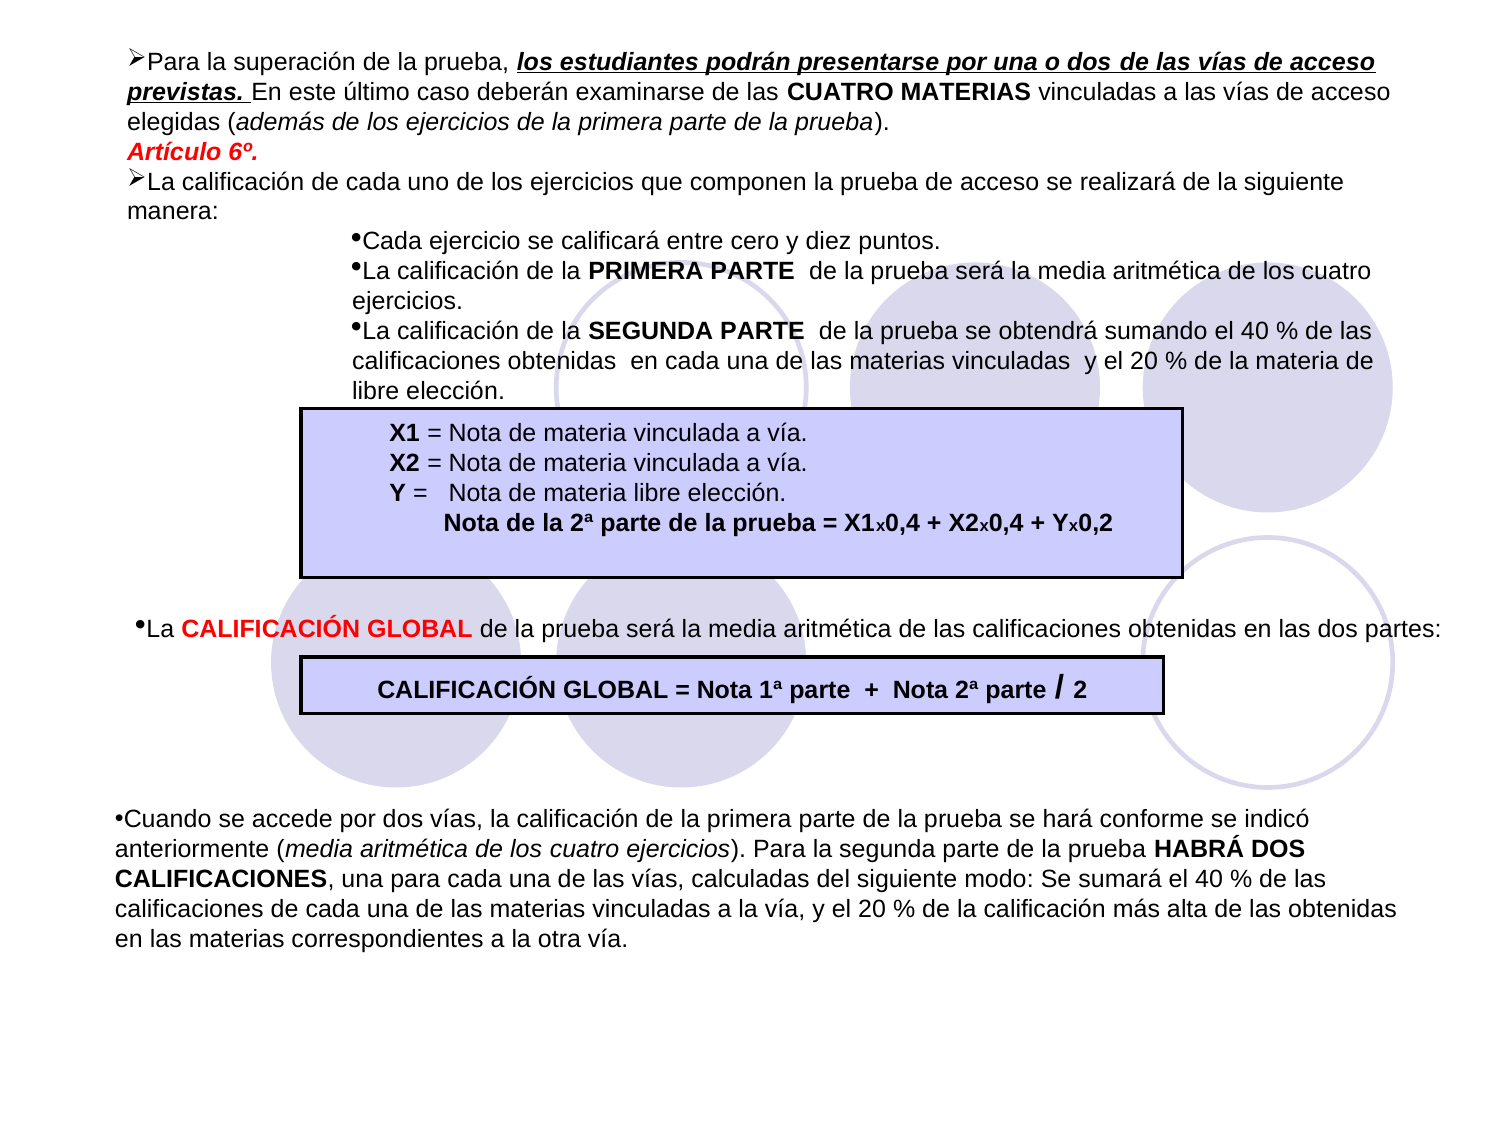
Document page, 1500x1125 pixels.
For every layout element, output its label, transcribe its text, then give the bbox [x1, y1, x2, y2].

text_box Para la superación de la prueba, los estudiantes podrán presentarse por una o dos de las vías de acceso previstas. En este último caso deberán examinarse de las CUATRO MATERIAS vinculadas a las vías de acceso elegidas (además de los ejercicios de la primera parte de la prueba). Artículo 6º. La calificación de cada uno de los ejercicios que componen la prueba de acceso se realizará de la siguiente manera: Cada ejercicio se calificará entre cero y diez puntos. La calificación de la PRIMERA PARTE de la prueba será la media aritmética de los cuatro ejercicios. La calificación de la SEGUNDA PARTE de la prueba se obtendrá sumando el 40 % de las calificaciones obtenidas en cada una de las materias vinculadas y el 20 % de la materia de libre elección. [112, 37, 1412, 443]
text_box Cuando se accede por dos vías, la calificación de la primera parte de la prueba se hará conforme se indicó anteriormente (media aritmética de los cuatro ejercicios). Para la segunda parte de la prueba HABRÁ DOS CALIFICACIONES, una para cada una de las vías, calculadas del siguiente modo: Se sumará el 40 % de las calificaciones de cada una de las materias vinculadas a la vía, y el 20 % de la calificación más alta de las obtenidas en las materias correspondientes a la otra vía. [100, 795, 1436, 991]
text_box X1 = Nota de materia vinculada a vía. X2 = Nota de materia vinculada a vía. Y = Nota de materia libre elección. Nota de la 2ª parte de la prueba = X1x0,4 + X2x0,4 + Yx0,2 [301, 408, 1183, 578]
text_box La CALIFICACIÓN GLOBAL de la prueba será la media aritmética de las calificaciones obtenidas en las dos partes: [121, 605, 1459, 681]
text_box CALIFICACIÓN GLOBAL = Nota 1ª parte + Nota 2ª parte / 2 [301, 657, 1164, 714]
